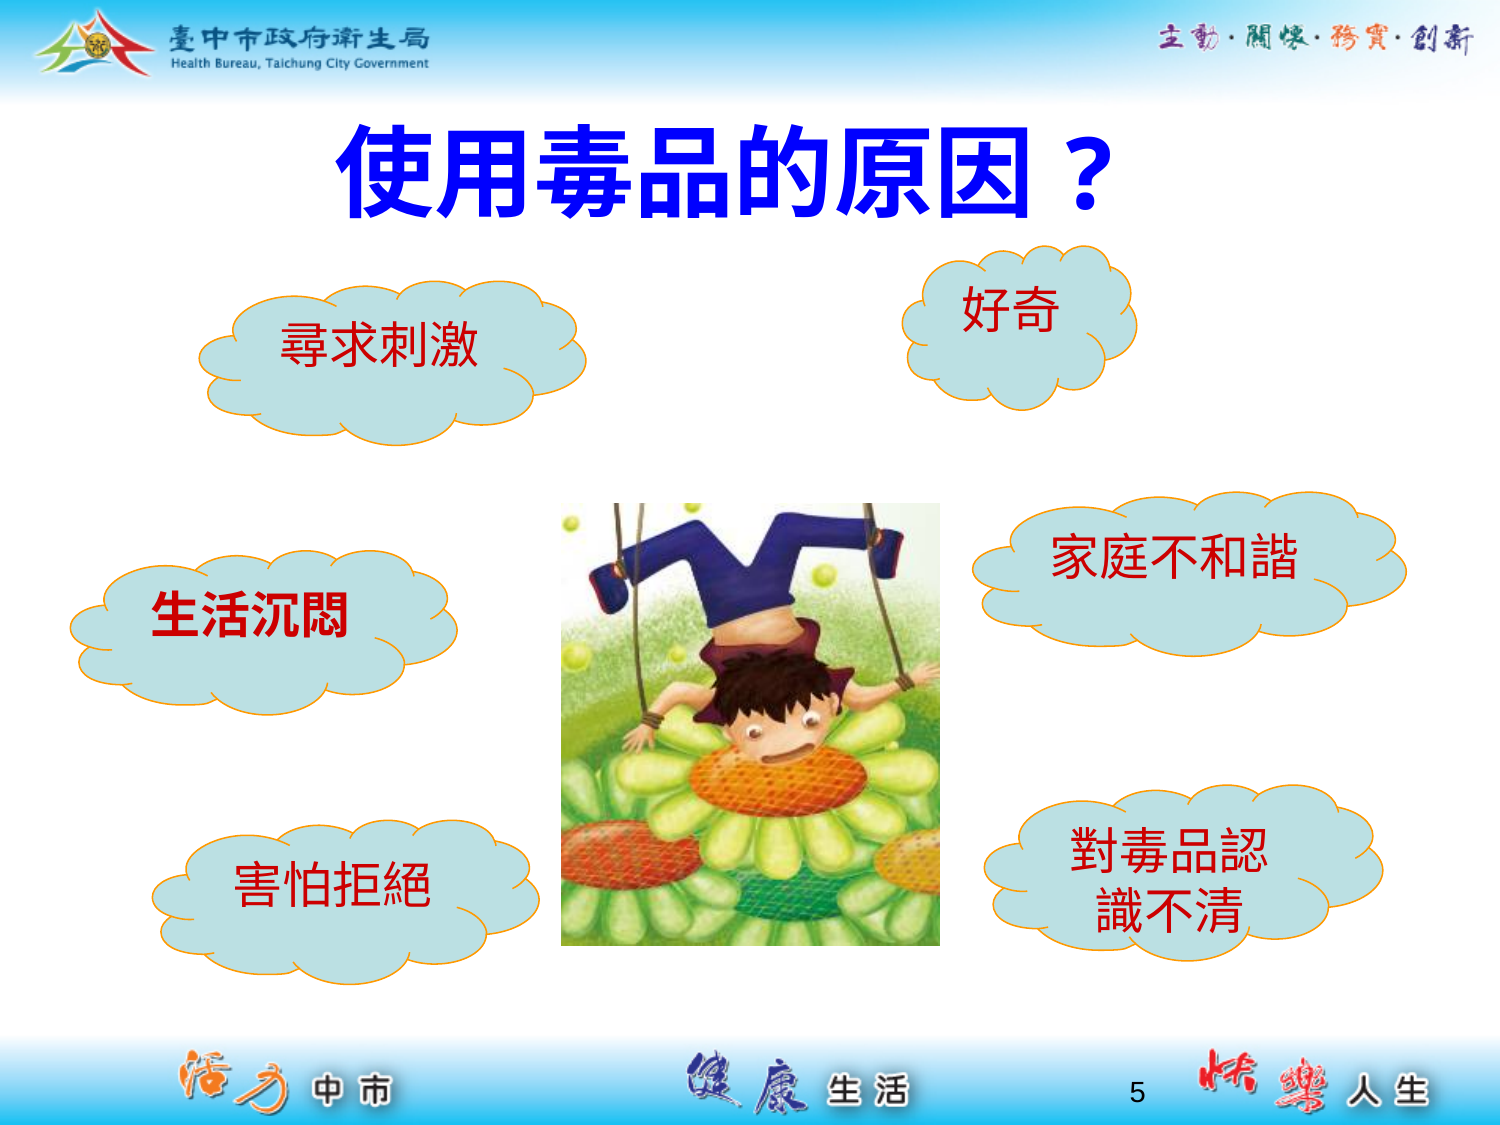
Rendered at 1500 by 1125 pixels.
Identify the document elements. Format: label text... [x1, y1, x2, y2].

text_box 家庭不和諧 [972, 492, 1407, 657]
text_box 好奇 [902, 246, 1137, 411]
text_box [1114, 1065, 1465, 1112]
text_box 使用毒品的原因? [219, 102, 1234, 237]
text_box 尋求刺激 [199, 281, 586, 446]
text_box 生活沉悶 [70, 550, 458, 715]
text_box 對毒品認識不清 [984, 785, 1383, 961]
text_box 害怕拒絕 [152, 820, 540, 985]
picture [561, 503, 940, 946]
